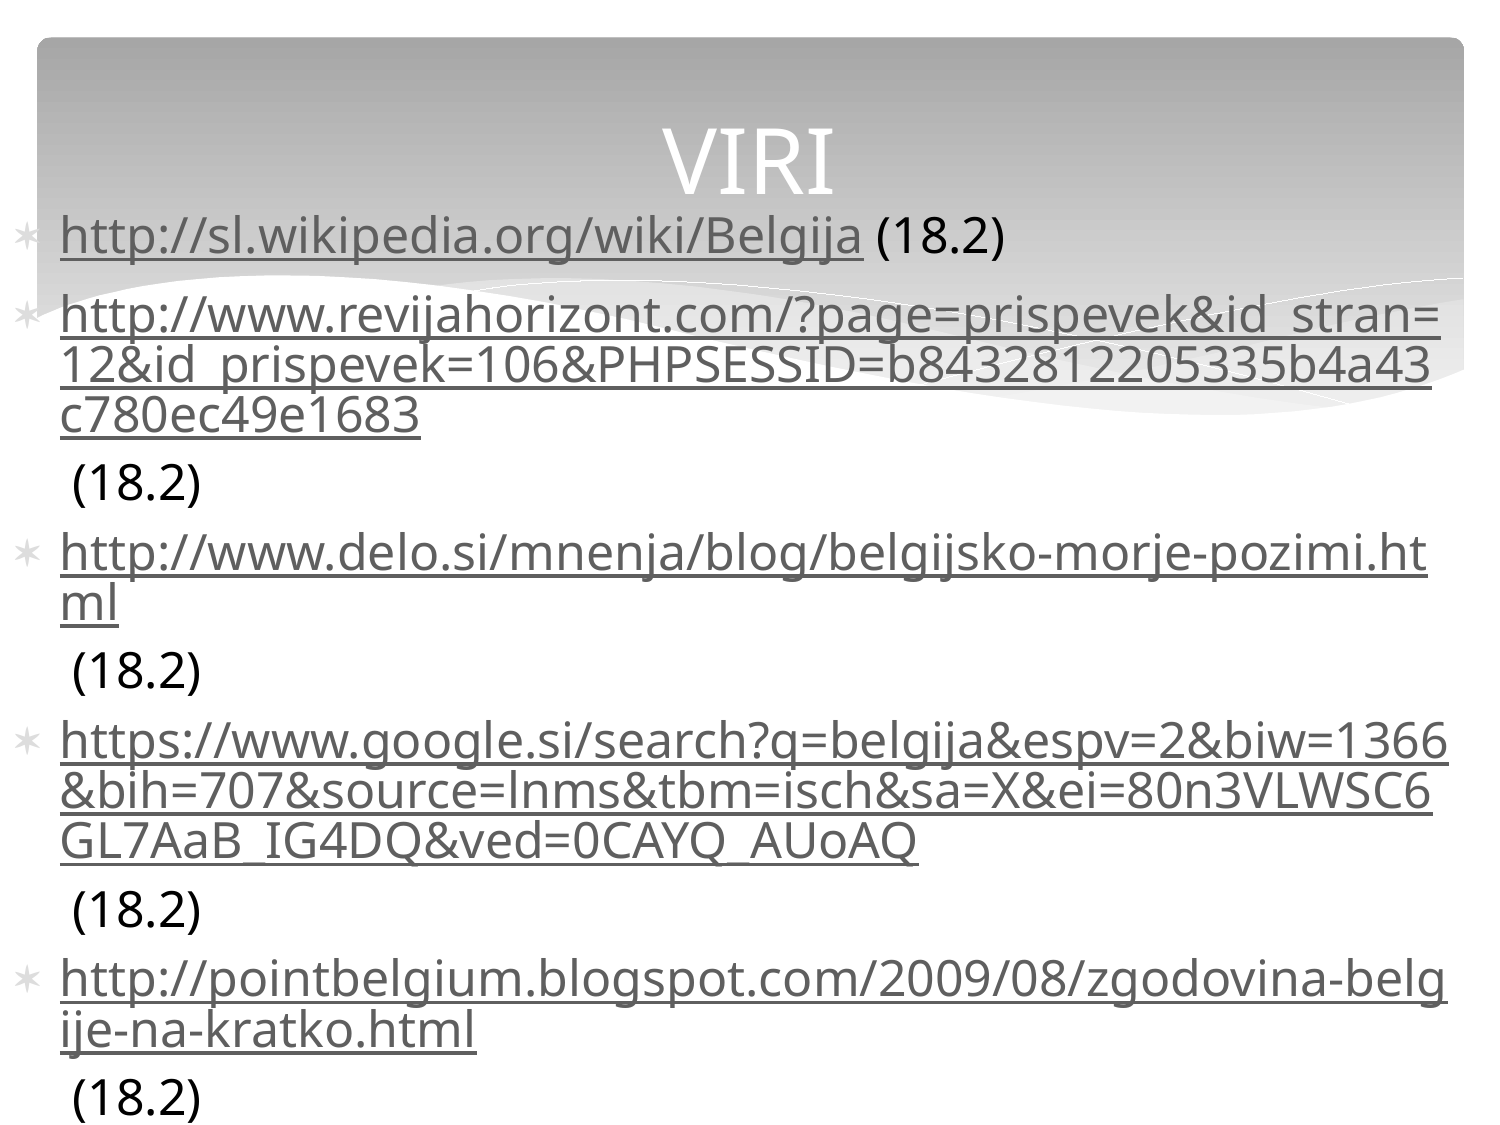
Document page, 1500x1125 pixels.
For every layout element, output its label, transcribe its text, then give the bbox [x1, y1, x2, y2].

title VIRI [75, 55, 1425, 261]
list http://sl.wikipedia.org/wiki/Belgija (18.2) http://www.revijahorizont.com/?page=prispevek&id_stran=12&id_prispevek=106&PHPSESSID=b8432812205335b4a43c780ec49e1683 (18.2) http://www.delo.si/mnenja/blog/belgijsko-morje-pozimi.html (18.2) https://www.google.si/search?q=belgija&espv=2&biw=1366&bih=707&source=lnms&tbm=isch&sa=X&ei=80n3VLWSC6GL7AaB_IG4DQ&ved=0CAYQ_AUoAQ (18.2) http://pointbelgium.blogspot.com/2009/08/zgodovina-belgije-na-kratko.html (18.2) http://mss.svarog.si/geografija/index.php?page_id=11182 (19.2) Uč. Za Geografijo [0, 196, 1471, 1106]
